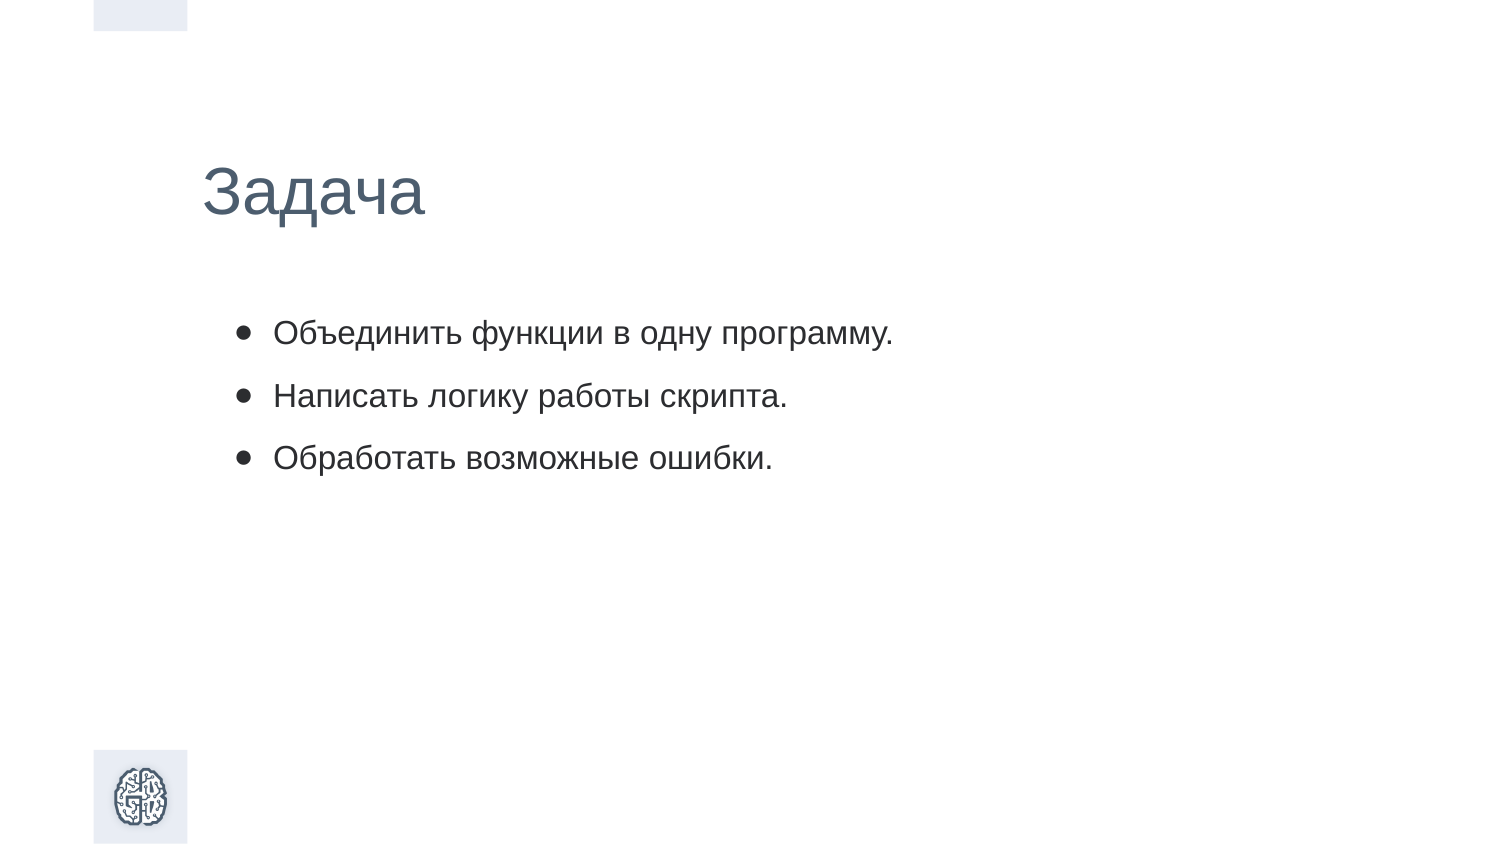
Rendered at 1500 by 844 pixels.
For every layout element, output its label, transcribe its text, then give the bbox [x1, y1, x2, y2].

text_box Написать логику работы скрипта. [187, 358, 1312, 409]
text_box Обработать возможные ошибки. [187, 409, 1312, 483]
text_box Объединить функции в одну программу. [187, 284, 1312, 358]
text_box Задача [187, 93, 1312, 282]
picture [106, 760, 175, 834]
